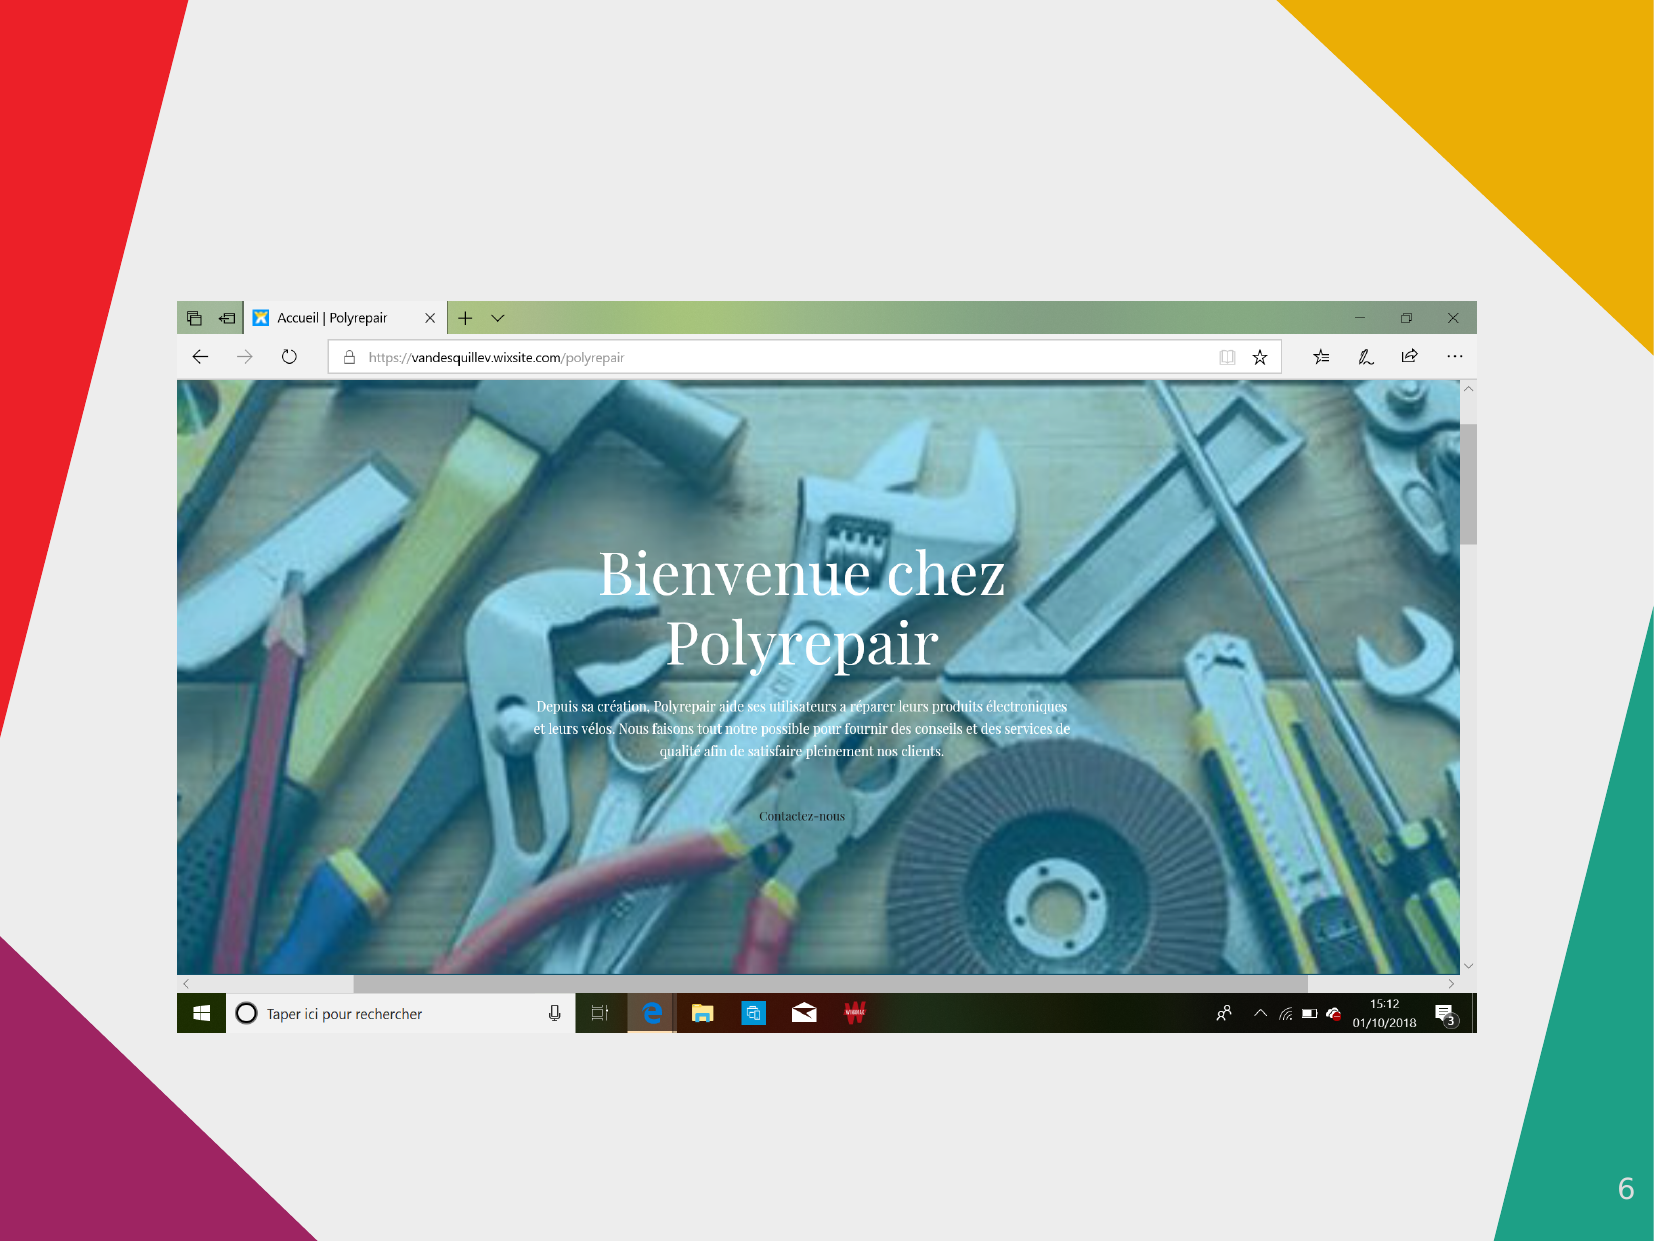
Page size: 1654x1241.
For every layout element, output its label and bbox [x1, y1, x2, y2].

picture [177, 301, 1477, 1033]
